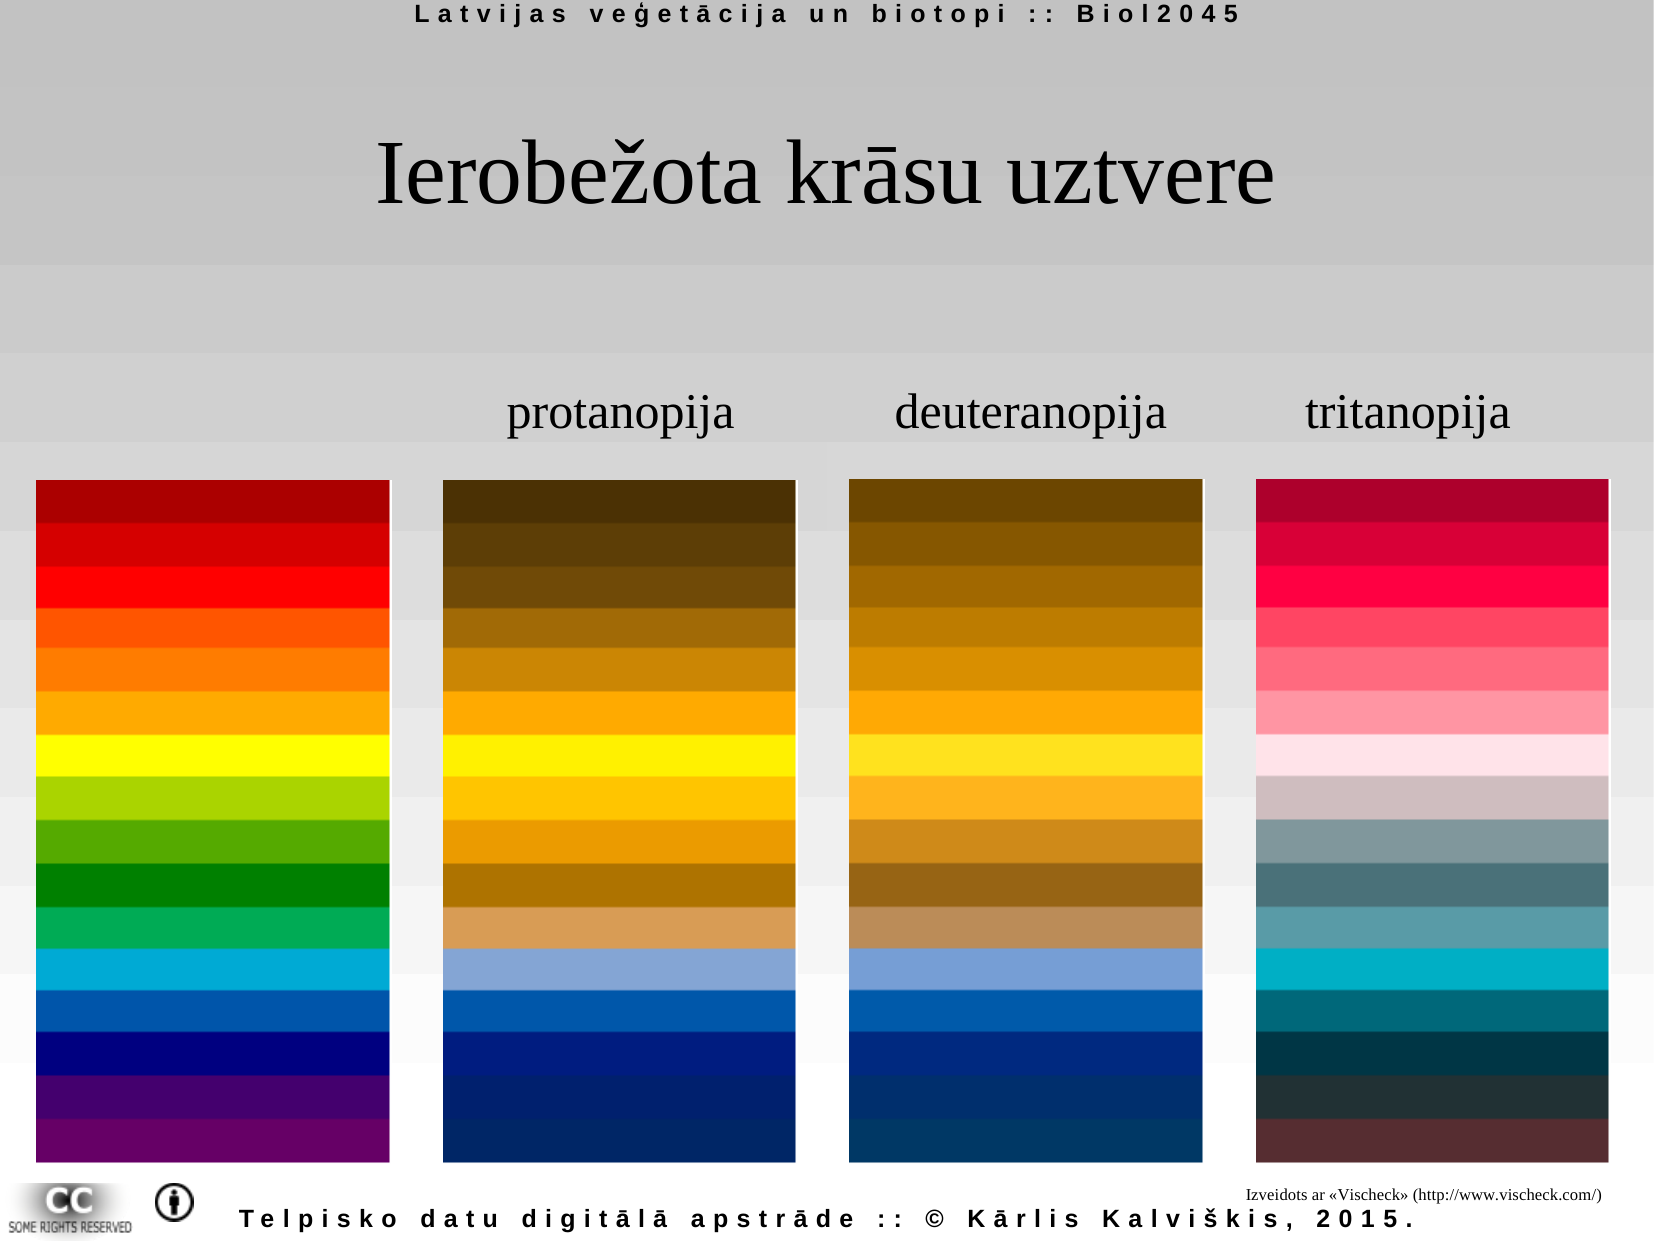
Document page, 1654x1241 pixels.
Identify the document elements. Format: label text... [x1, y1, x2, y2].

text_box tritanopija [1305, 383, 1512, 441]
text_box protanopija [506, 383, 736, 441]
text_box Izveidots ar «Vischeck» (http://www.vischeck.com/) [1250, 1185, 1603, 1204]
text_box deuteranopija [894, 383, 1168, 441]
title Ierobežota krāsu uztvere [29, 49, 1625, 296]
picture [0, 0, 1654, 1241]
